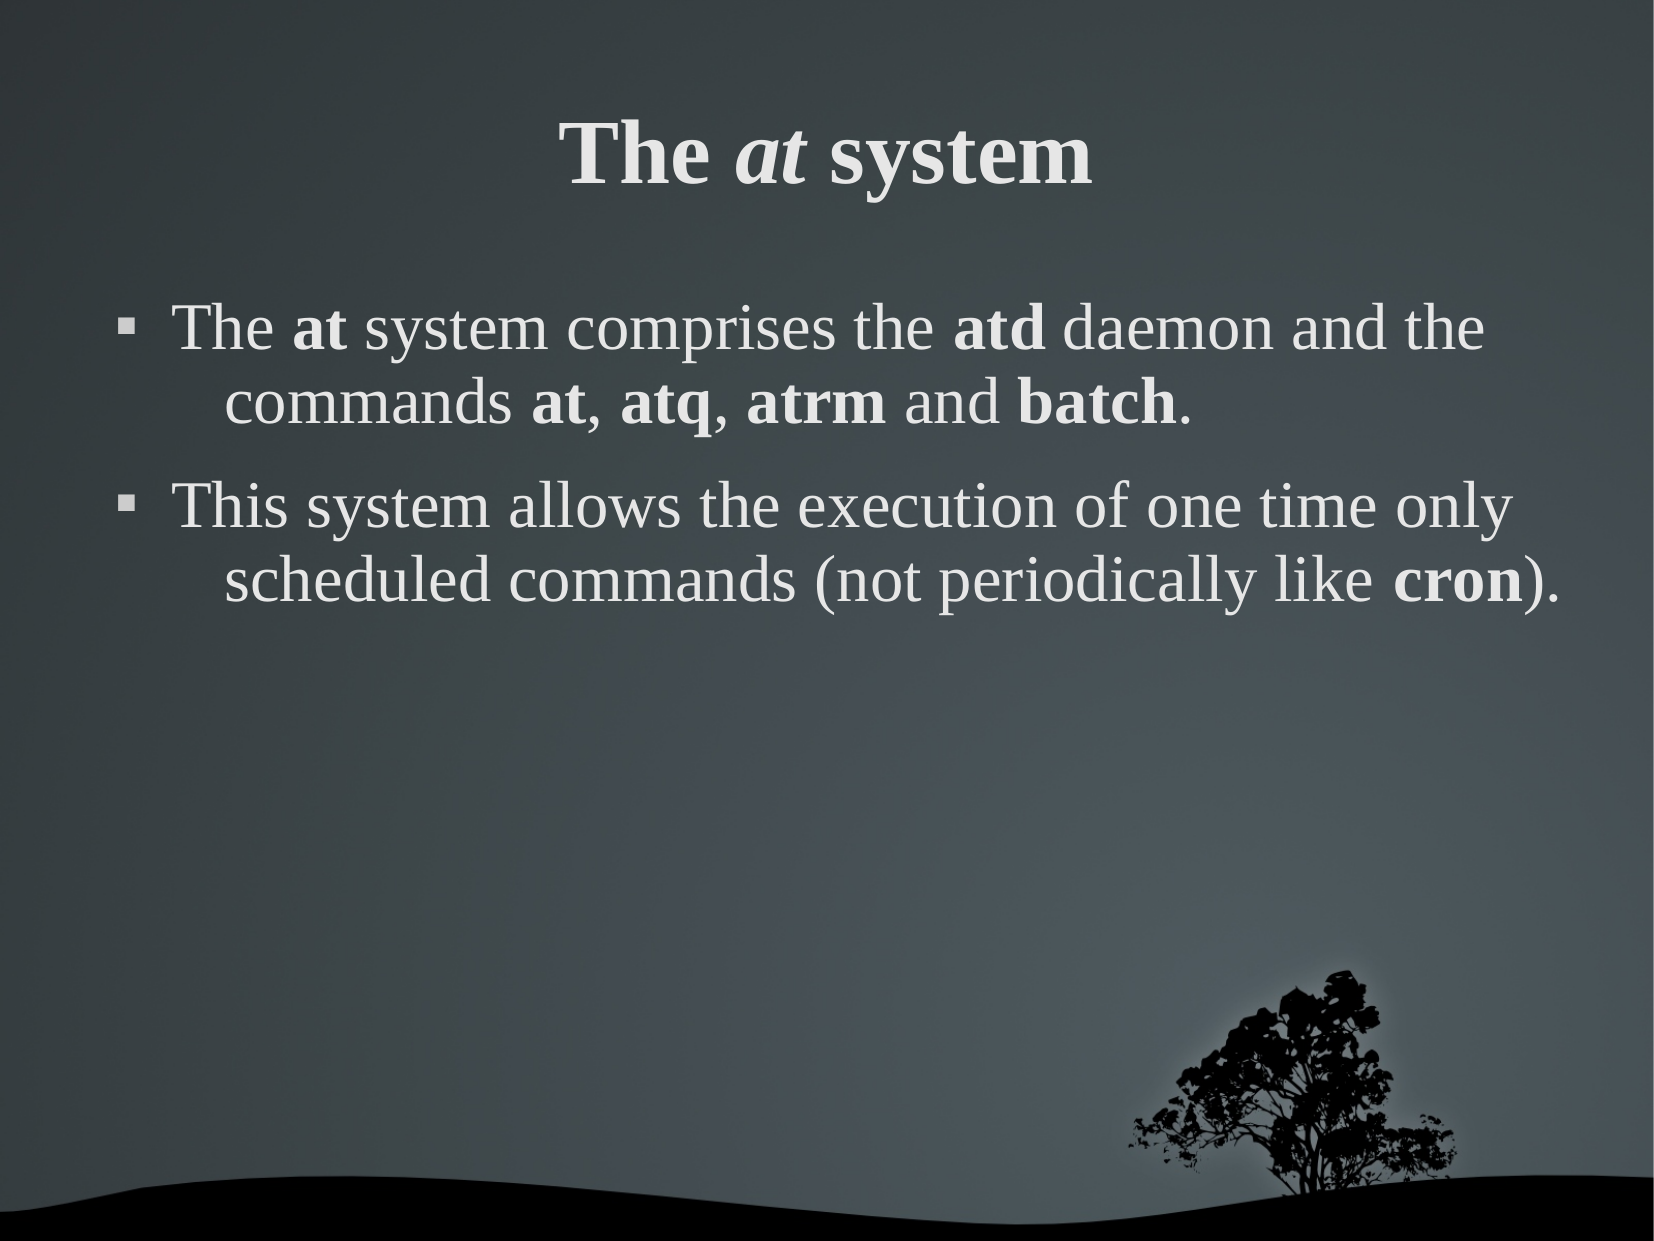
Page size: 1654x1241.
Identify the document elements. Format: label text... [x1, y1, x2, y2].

picture [0, 0, 1654, 1241]
list The at system comprises the atd daemon and the commands at, atq, atrm and batch. This system allows the execution of one time only scheduled commands (not periodically like cron). [82, 290, 1571, 1109]
title The at system [82, 49, 1571, 257]
